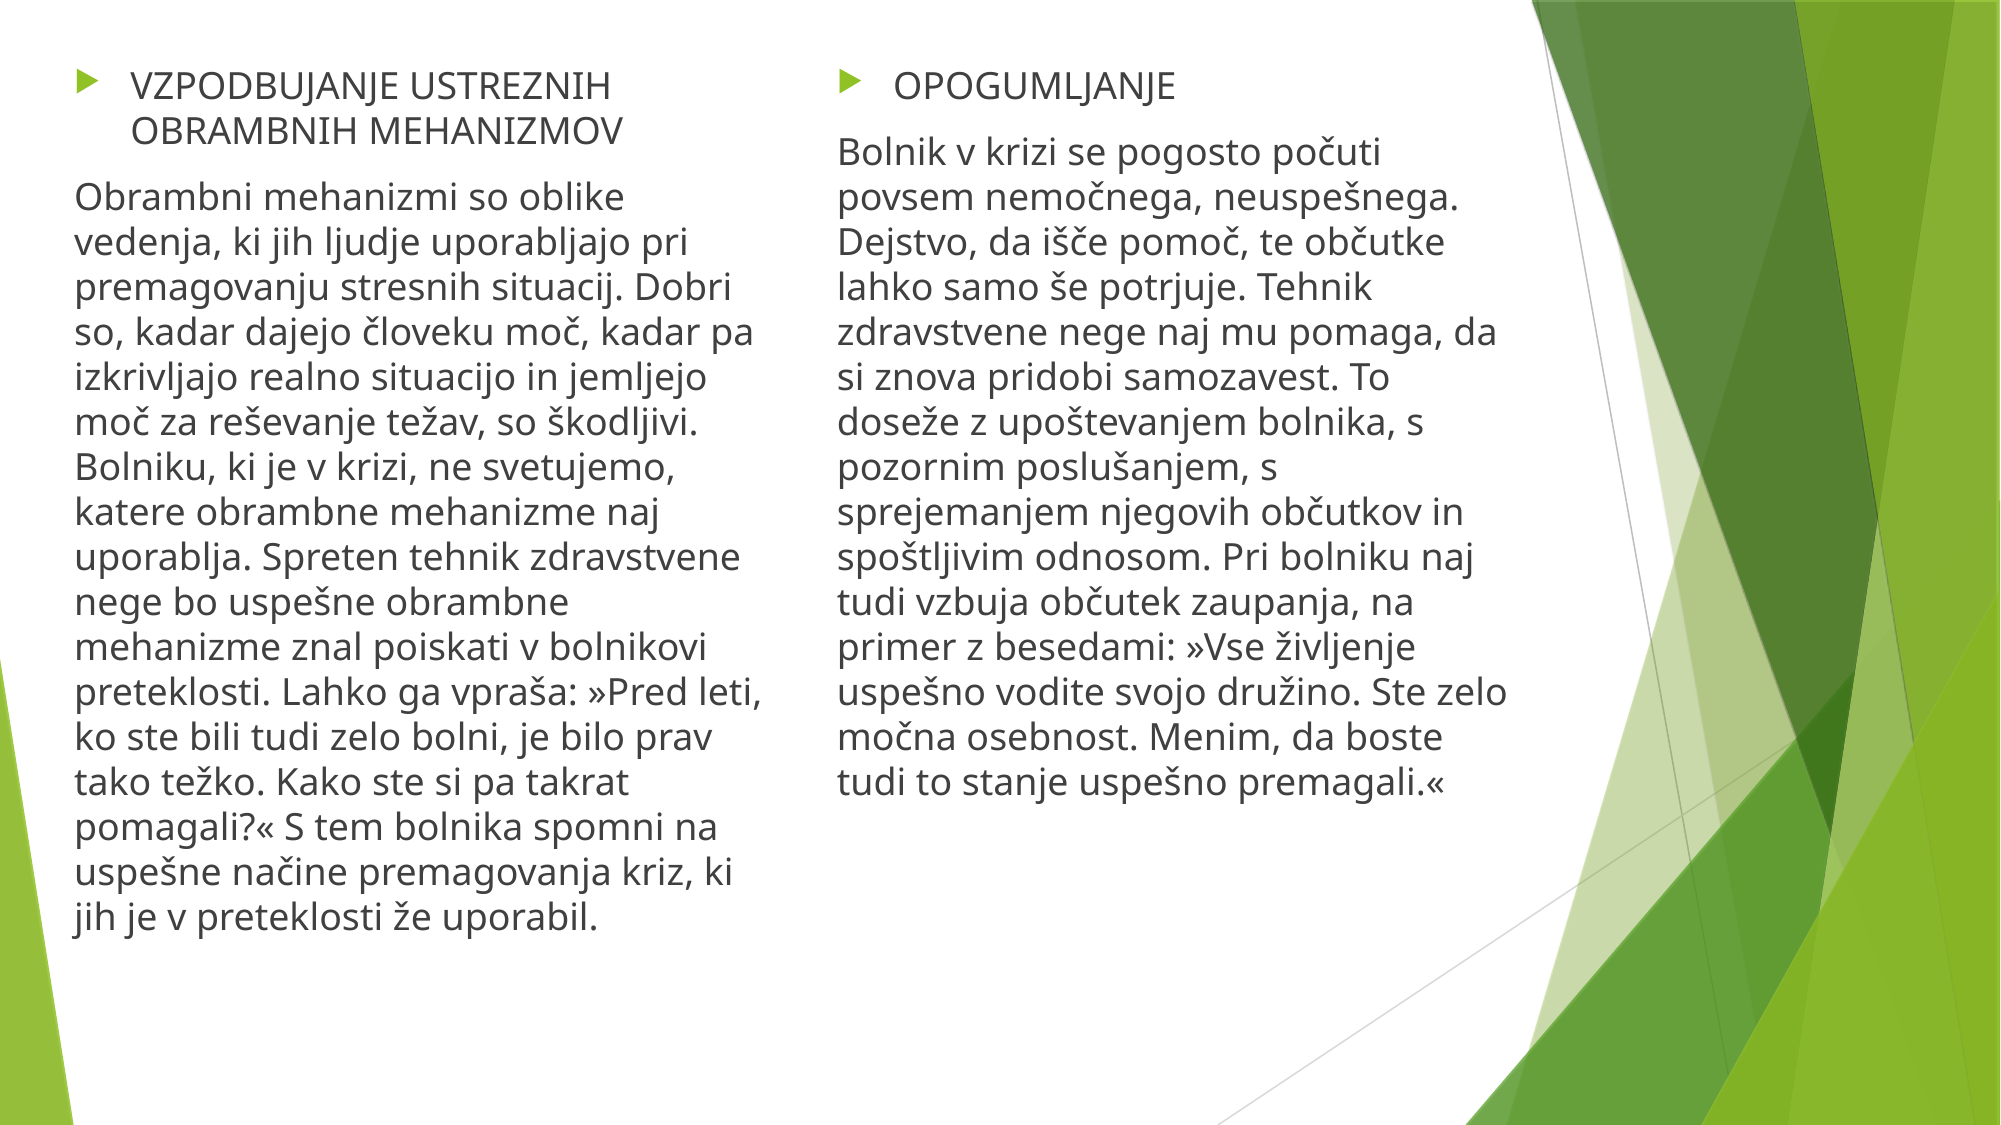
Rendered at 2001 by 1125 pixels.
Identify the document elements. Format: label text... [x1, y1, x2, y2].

list VZPODBUJANJE USTREZNIH OBRAMBNIH MEHANIZMOV Obrambni mehanizmi so oblike vedenja, ki jih ljudje uporabljajo pri premagovanju stresnih situacij. Dobri so, kadar dajejo človeku moč, kadar pa izkrivljajo realno situacijo in jemljejo moč za reševanje težav, so škodljivi. Bolniku, ki je v krizi, ne svetujemo, katere obrambne mehanizme naj uporablja. Spreten tehnik zdravstvene nege bo uspešne obrambne mehanizme znal poiskati v bolnikovi preteklosti. Lahko ga vpraša: »Pred leti, ko ste bili tudi zelo bolni, je bilo prav tako težko. Kako ste si pa takrat pomagali?« S tem bolnika spomni na uspešne načine premagovanja kriz, ki jih je v preteklosti že uporabil. [59, 54, 795, 1059]
list OPOGUMLJANJE Bolnik v krizi se pogosto počuti povsem nemočnega, neuspešnega. Dejstvo, da išče pomoč, te občutke lahko samo še potrjuje. Tehnik zdravstvene nege naj mu pomaga, da si znova pridobi samozavest. To doseže z upoštevanjem bolnika, s pozornim poslušanjem, s sprejemanjem njegovih občutkov in spoštljivim odnosom. Pri bolniku naj tudi vzbuja občutek zaupanja, na primer z besedami: »Vse življenje uspešno vodite svojo družino. Ste zelo močna osebnost. Menim, da boste tudi to stanje uspešno premagali.« [821, 54, 1536, 1059]
